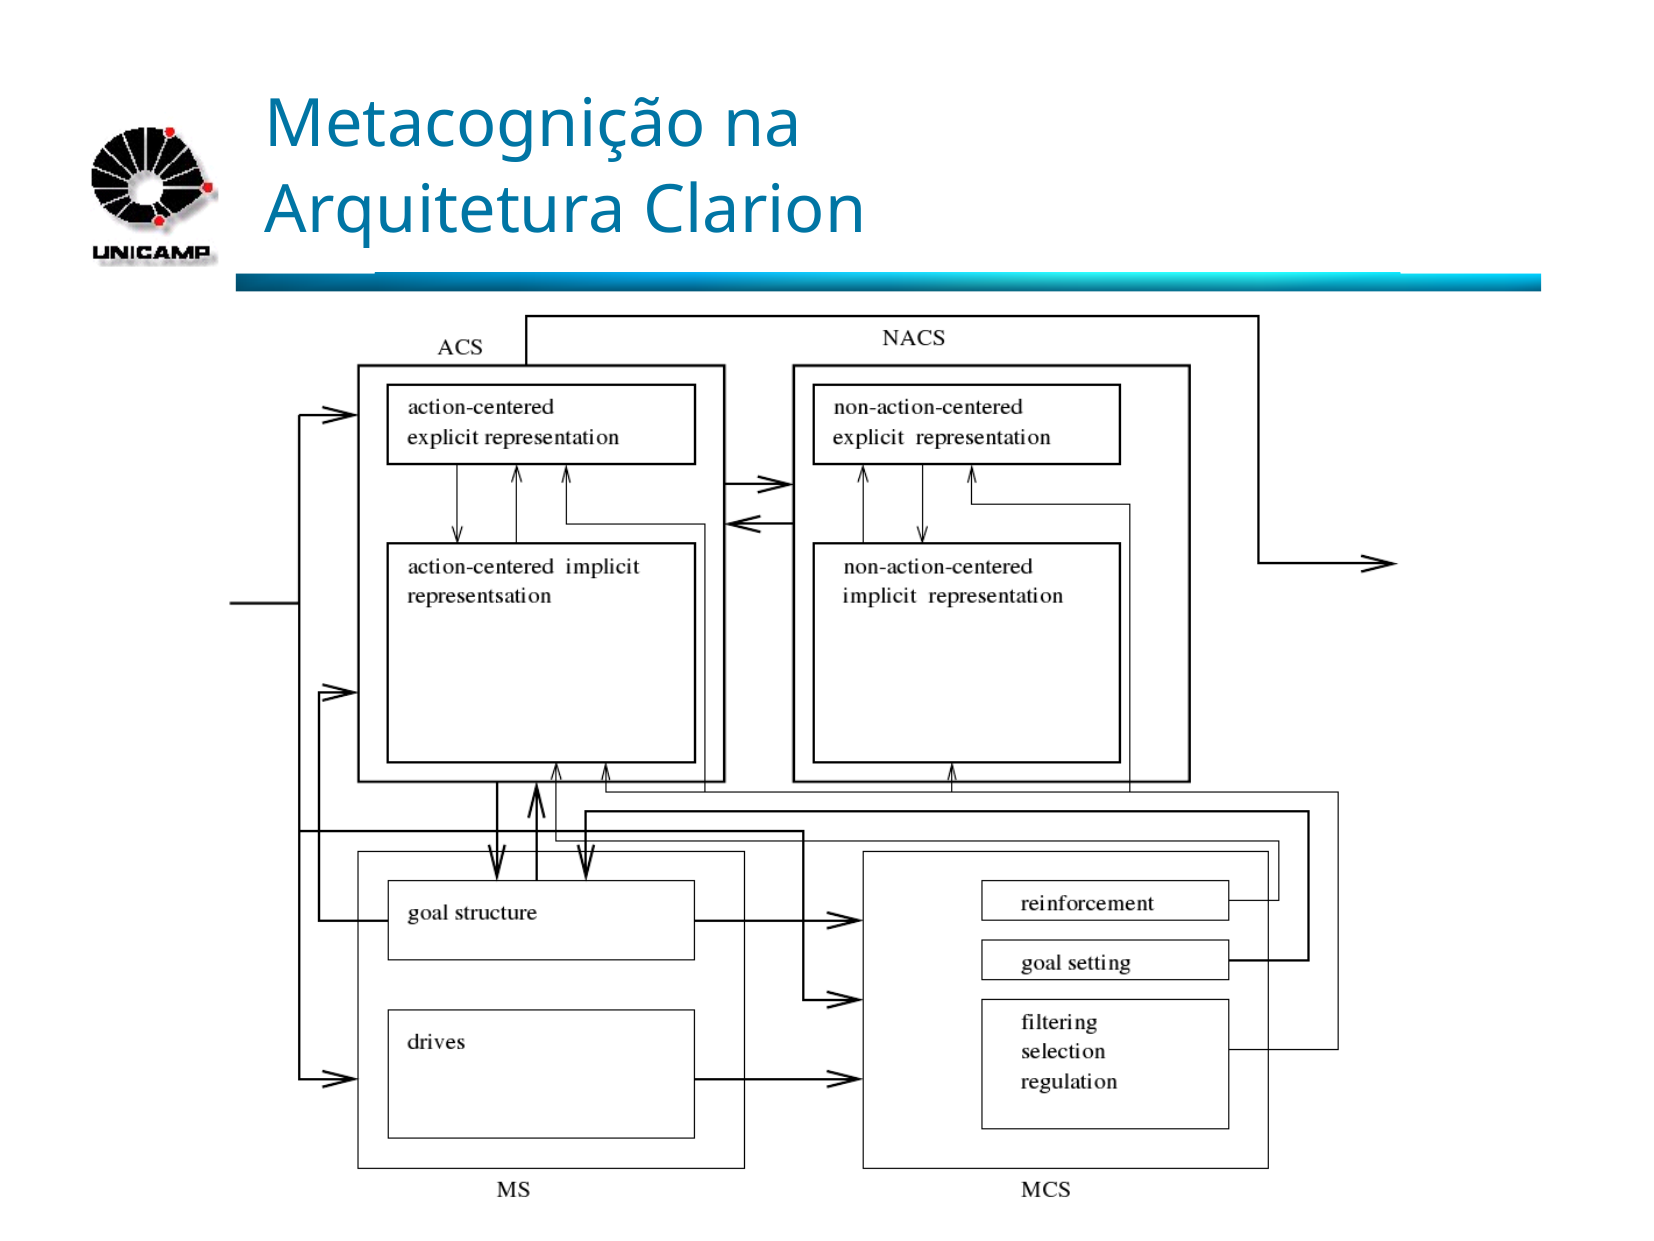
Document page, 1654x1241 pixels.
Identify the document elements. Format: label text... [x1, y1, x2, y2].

picture [125, 272, 1654, 1211]
title Metacognição na Arquitetura Clarion [264, 42, 1534, 250]
